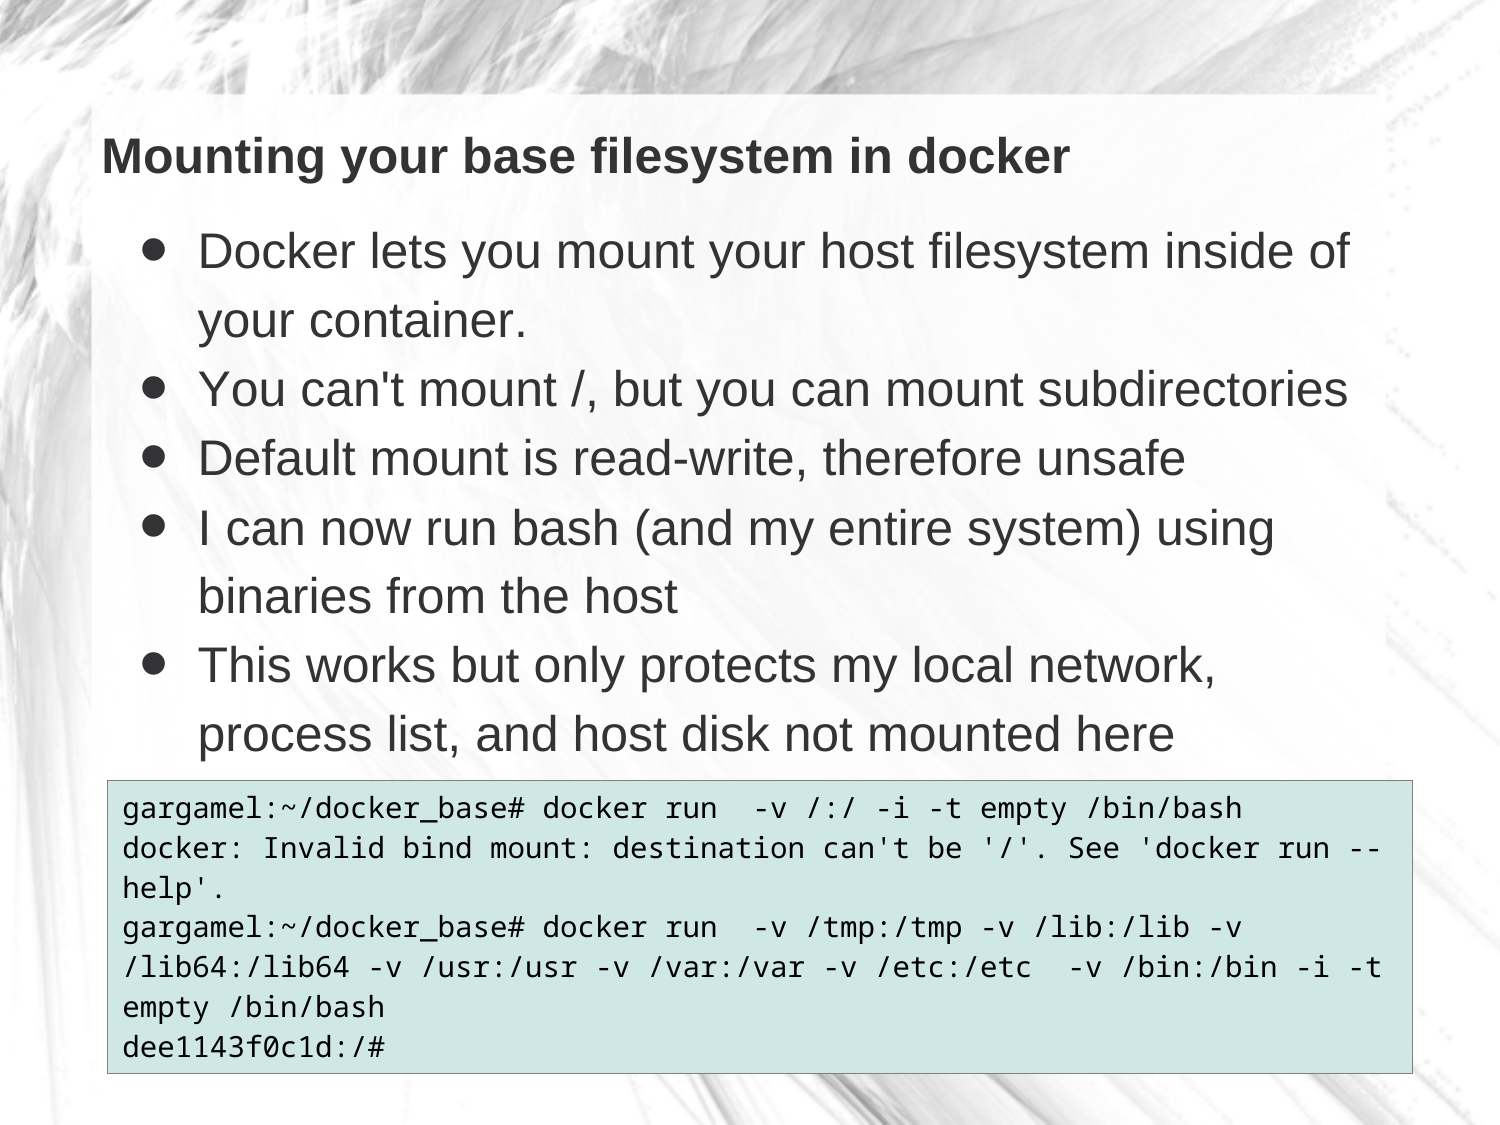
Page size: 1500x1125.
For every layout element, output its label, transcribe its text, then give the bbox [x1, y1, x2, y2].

text_box gargamel:~/docker_base# docker run -v /:/ -i -t empty /bin/bash docker: Invalid bind mount: destination can't be '/'. See 'docker run --help'. gargamel:~/docker_base# docker run -v /tmp:/tmp -v /lib:/lib -v /lib64:/lib64 -v /usr:/usr -v /var:/var -v /etc:/etc -v /bin:/bin -i -t empty /bin/bash dee1143f0c1d:/# [107, 780, 1413, 1066]
title Mounting your base filesystem in docker [61, 108, 1412, 205]
picture [0, 0, 1500, 1125]
list Docker lets you mount your host filesystem inside of your container. You can't mount /, but you can mount subdirectories Default mount is read-write, therefore unsafe I can now run bash (and my entire system) using binaries from the host This works but only protects my local network, process list, and host disk not mounted here [107, 195, 1381, 780]
